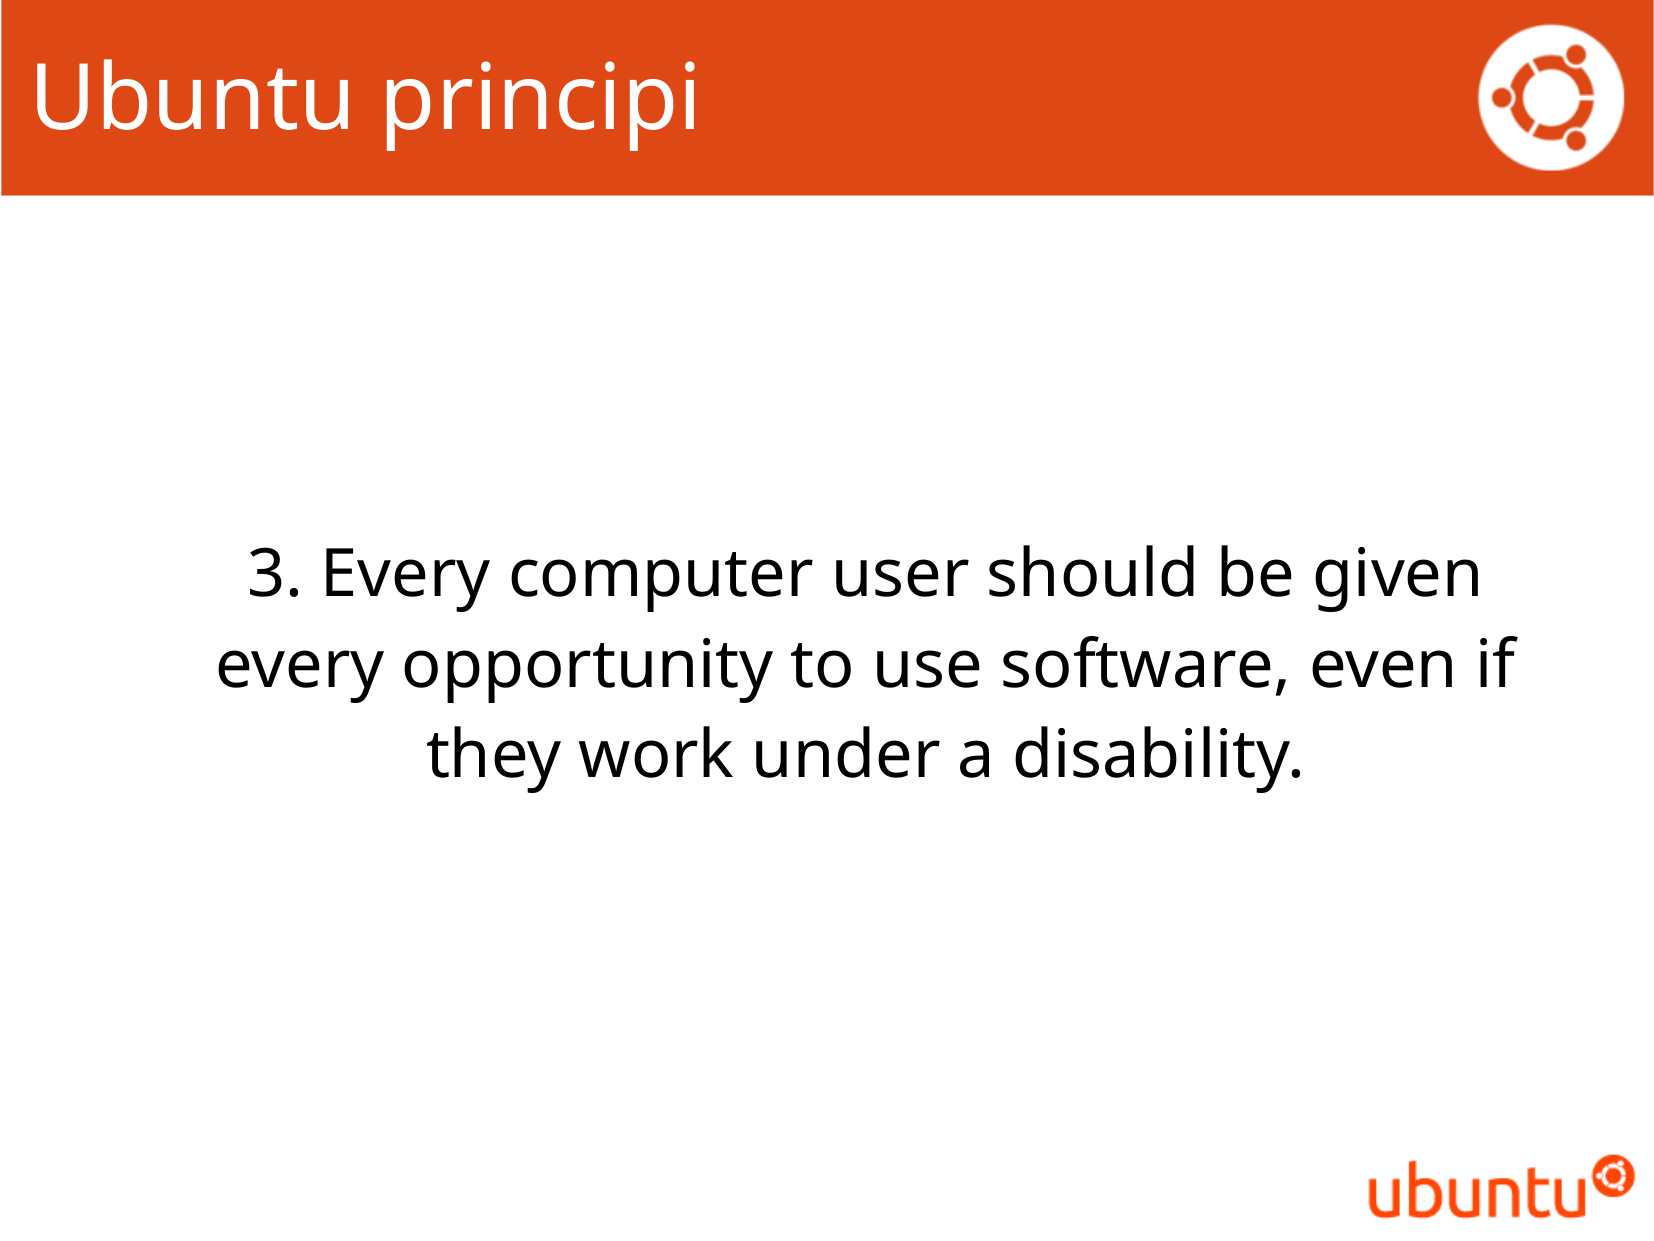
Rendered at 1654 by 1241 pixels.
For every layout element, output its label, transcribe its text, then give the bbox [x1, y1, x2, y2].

list 3. Every computer user should be given every opportunity to use software, even if they work under a disability. [86, 525, 1576, 798]
picture [0, 0, 1654, 1241]
title Ubuntu principi [29, 0, 1459, 198]
